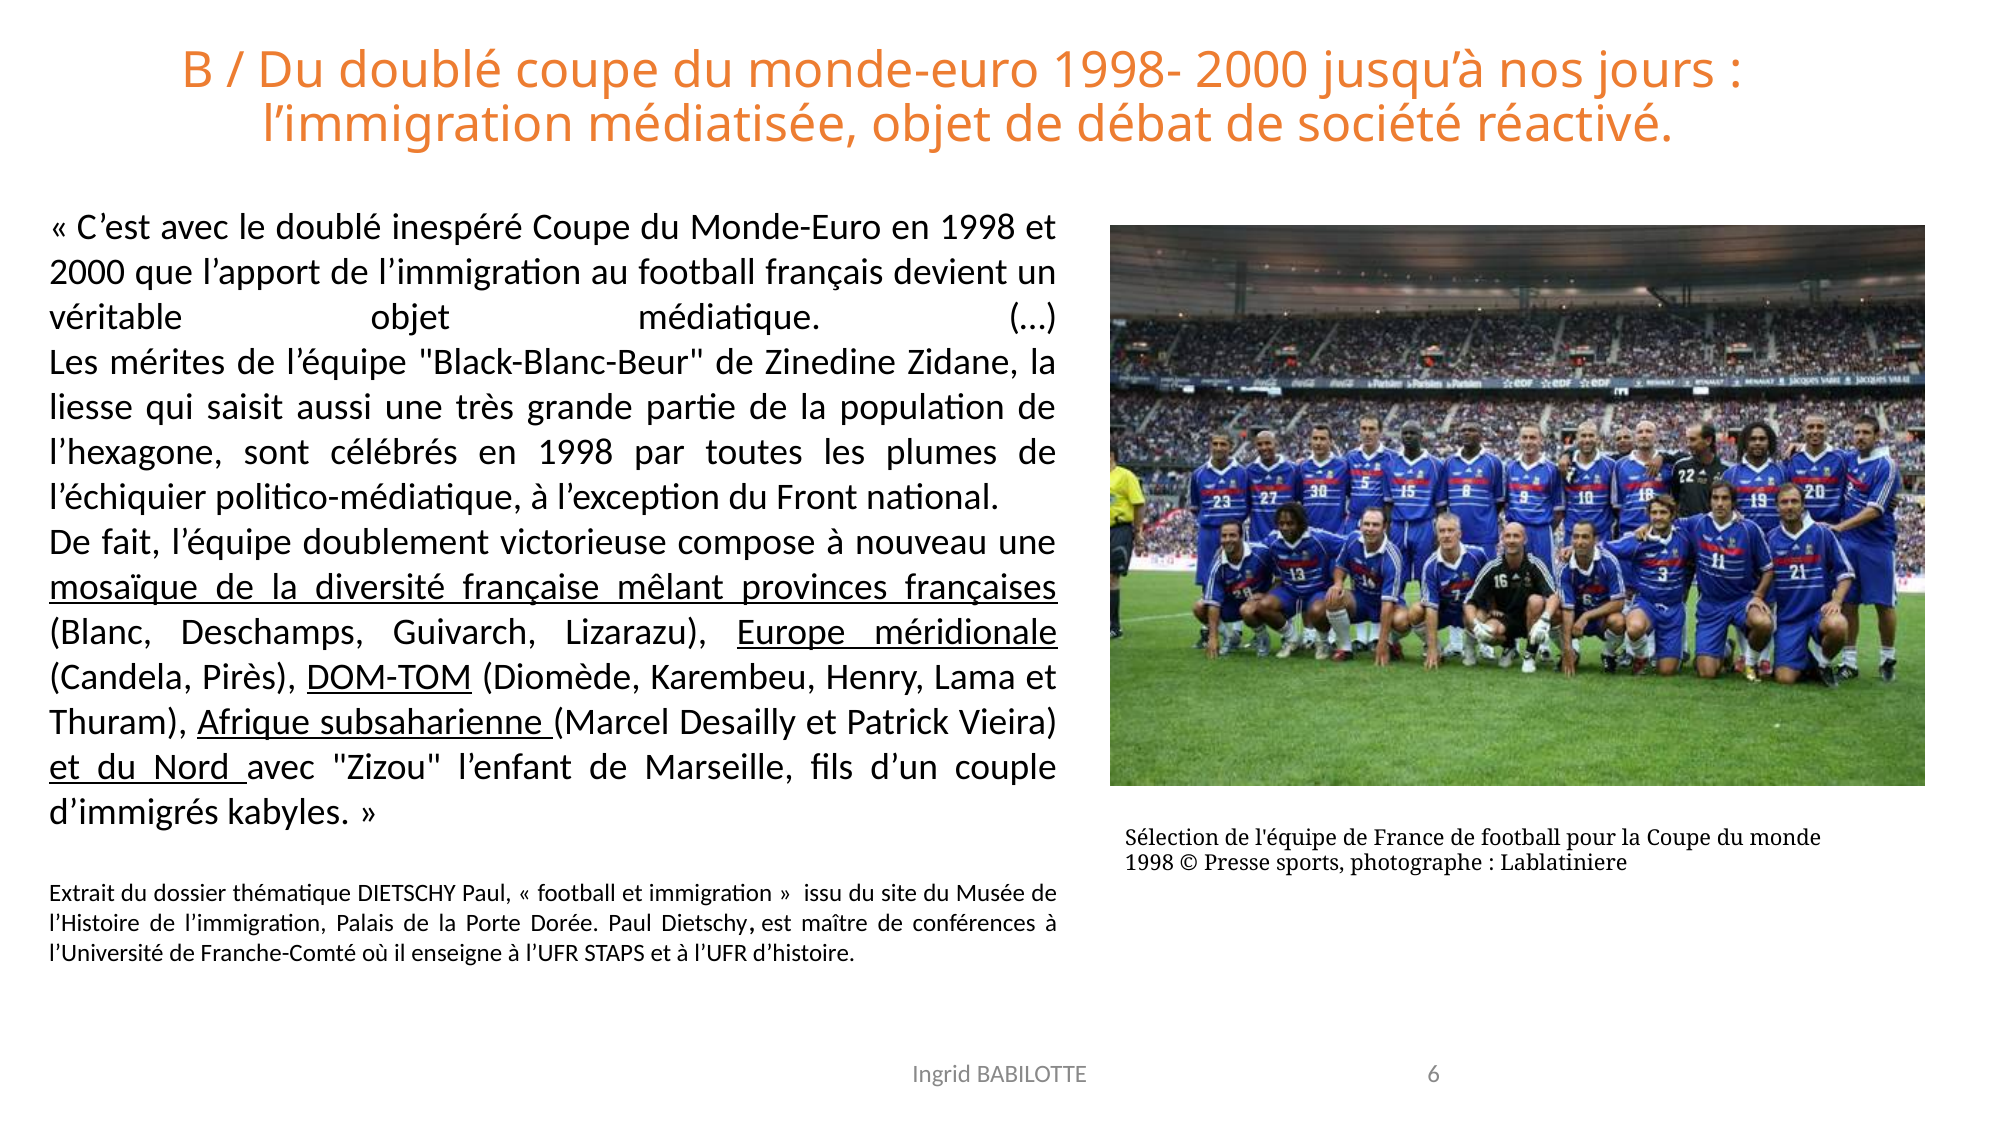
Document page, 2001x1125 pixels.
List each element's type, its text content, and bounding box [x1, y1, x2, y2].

text_box Sélection de l'équipe de France de football pour la Coupe du monde 1998 © Presse sports, photographe : Lablatiniere [1110, 817, 1863, 882]
title B / Du doublé coupe du monde-euro 1998- 2000 jusqu’à nos jours : l’immigration médiatisée, objet de débat de société réactivé. [106, 36, 1832, 161]
text_box Ingrid BABILOTTE [662, 1042, 1338, 1103]
text_box « C’est avec le doublé inespéré Coupe du Monde-Euro en 1998 et 2000 que l’apport de l’immigration au football français devient un véritable objet médiatique. (…) Les mérites de l’équipe "Black-Blanc-Beur" de Zinedine Zidane, la liesse qui saisit aussi une très grande partie de la population de l’hexagone, sont célébrés en 1998 par toutes les plumes de l’échiquier politico-médiatique, à l’exception du Front national. De fait, l’équipe doublement victorieuse compose à nouveau une mosaïque de la diversité française mêlant provinces françaises (Blanc, Deschamps, Guivarch, Lizarazu), Europe méridionale (Candela, Pirès), DOM-TOM (Diomède, Karembeu, Henry, Lama et Thuram), Afrique subsaharienne (Marcel Desailly et Patrick Vieira) et du Nord avec "Zizou" l’enfant de Marseille, fils d’un couple d’immigrés kabyles. » Extrait du dossier thématique DIETSCHY Paul, « football et immigration » issu du site du Musée de l’Histoire de l’immigration, Palais de la Porte Dorée. Paul Dietschy, est maître de conférences à l’Université de Franche-Comté où il enseigne à l’UFR STAPS et à l’UFR d’histoire. [34, 194, 1083, 1019]
text_box 6 [1412, 1042, 1863, 1103]
picture [1110, 225, 1925, 786]
